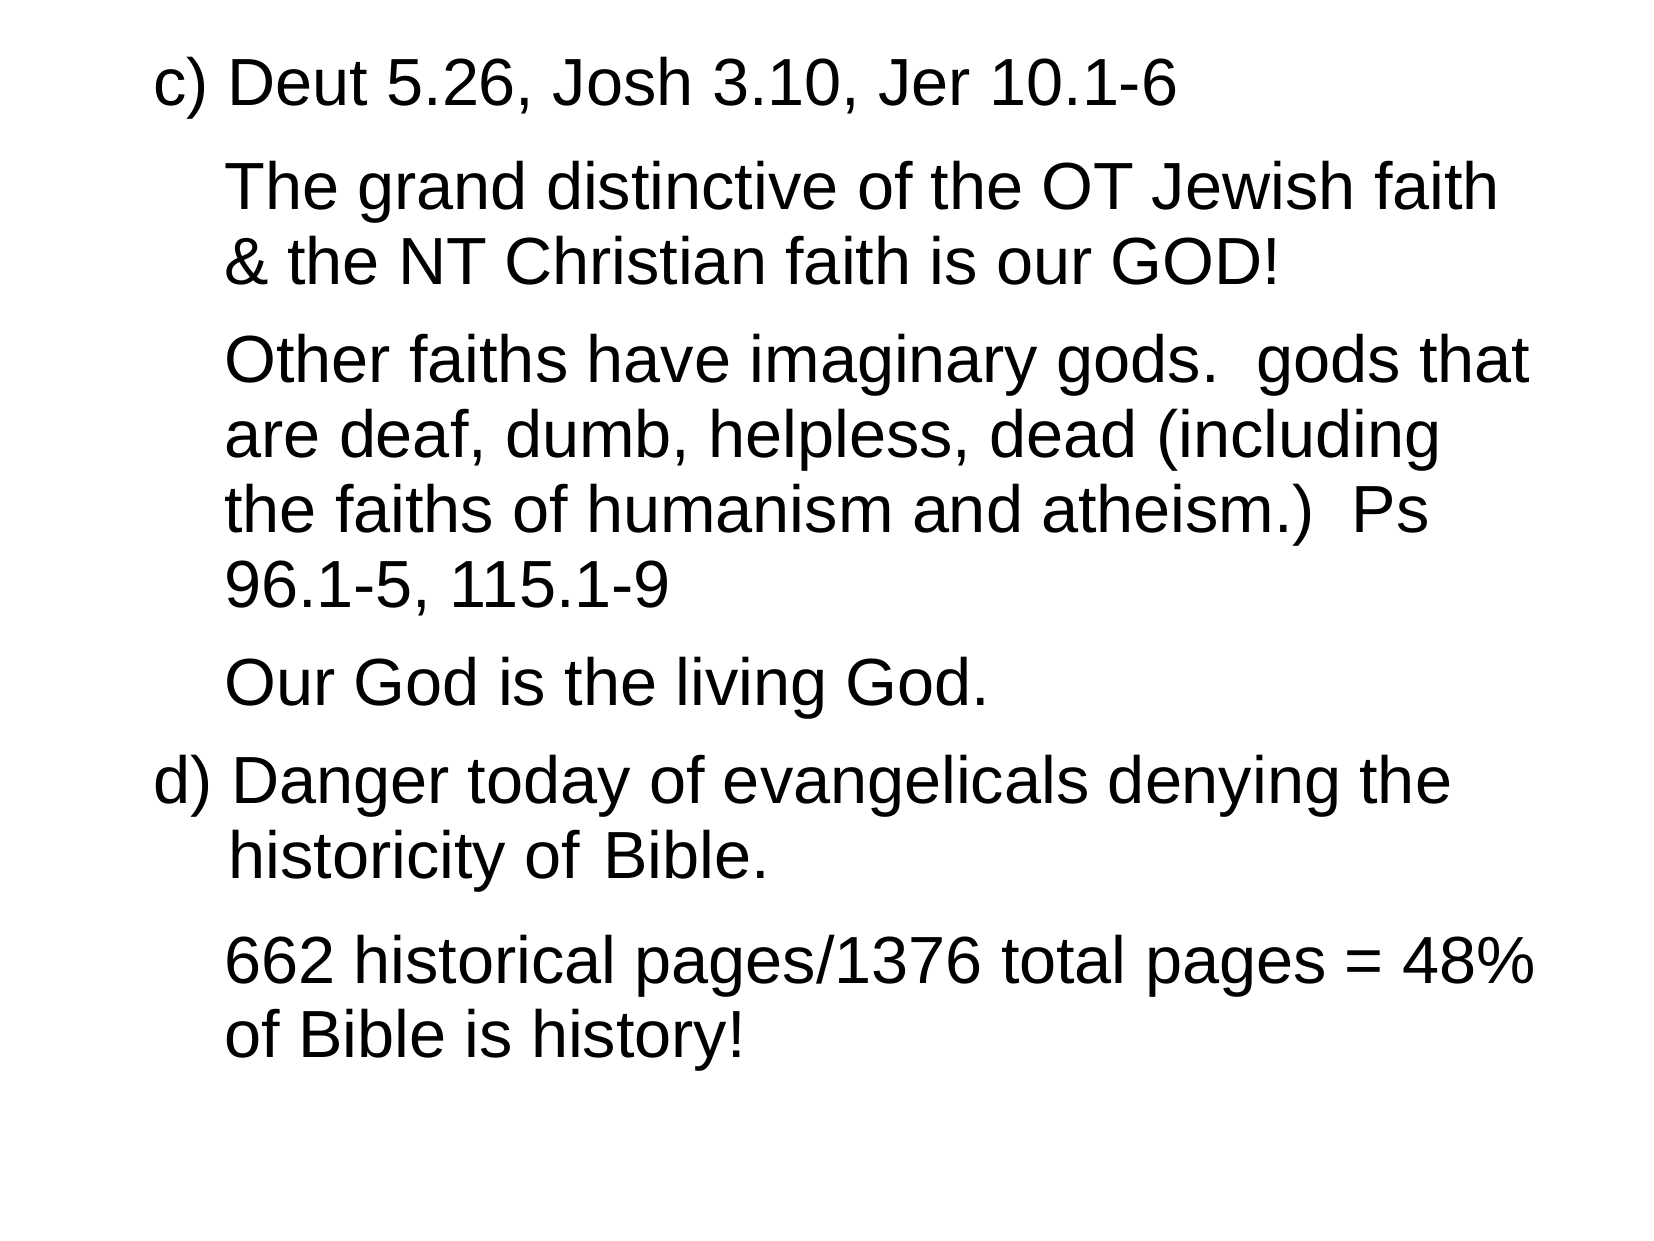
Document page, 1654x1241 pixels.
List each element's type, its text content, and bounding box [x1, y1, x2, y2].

list c) Deut 5.26, Josh 3.10, Jer 10.1-6 The grand distinctive of the OT Jewish faith & the NT Christian faith is our GOD! Other faiths have imaginary gods. gods that are deaf, dumb, helpless, dead (including the faiths of humanism and atheism.) Ps 96.1-5, 115.1-9 Our God is the living God. d) Danger today of evangelicals denying the historicity of Bible. 662 historical pages/1376 total pages = 48% of Bible is history! [82, 45, 1538, 1171]
